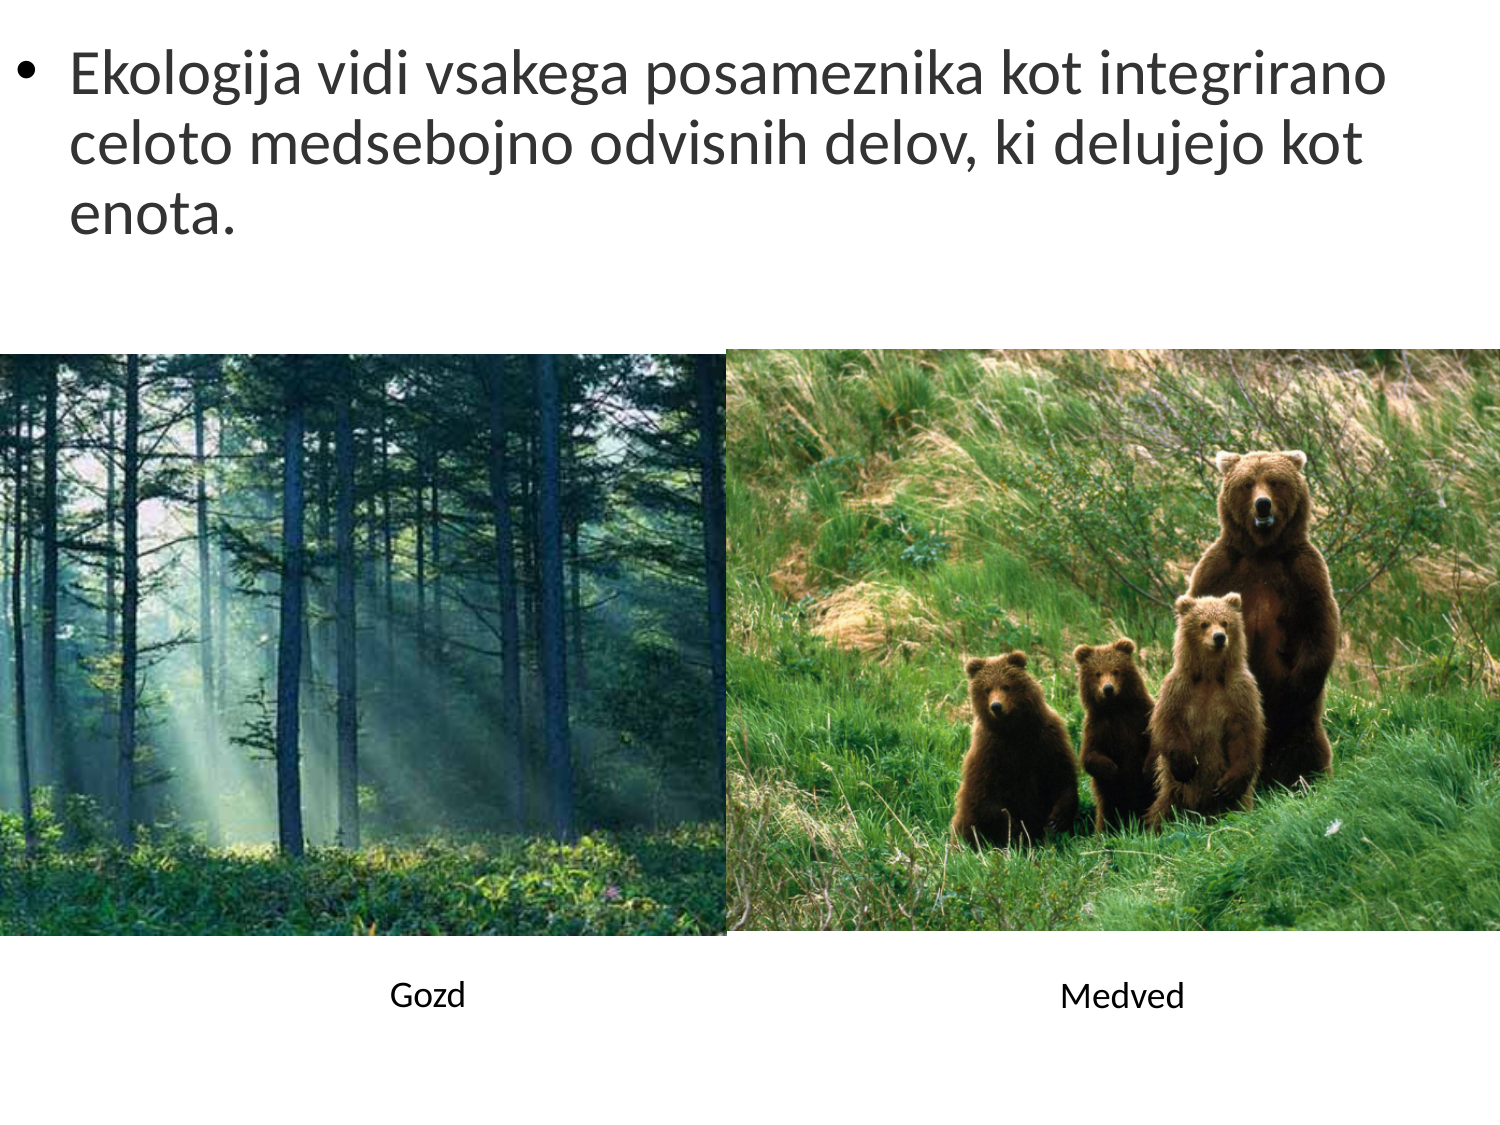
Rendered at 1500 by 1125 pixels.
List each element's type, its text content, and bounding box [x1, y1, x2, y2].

list Ekologija vidi vsakega posameznika kot integrirano celoto medsebojno odvisnih delov, ki delujejo kot enota. [0, 31, 1500, 256]
text_box Gozd [374, 962, 600, 1023]
text_box Medved [1045, 964, 1283, 1024]
picture [0, 349, 1500, 936]
